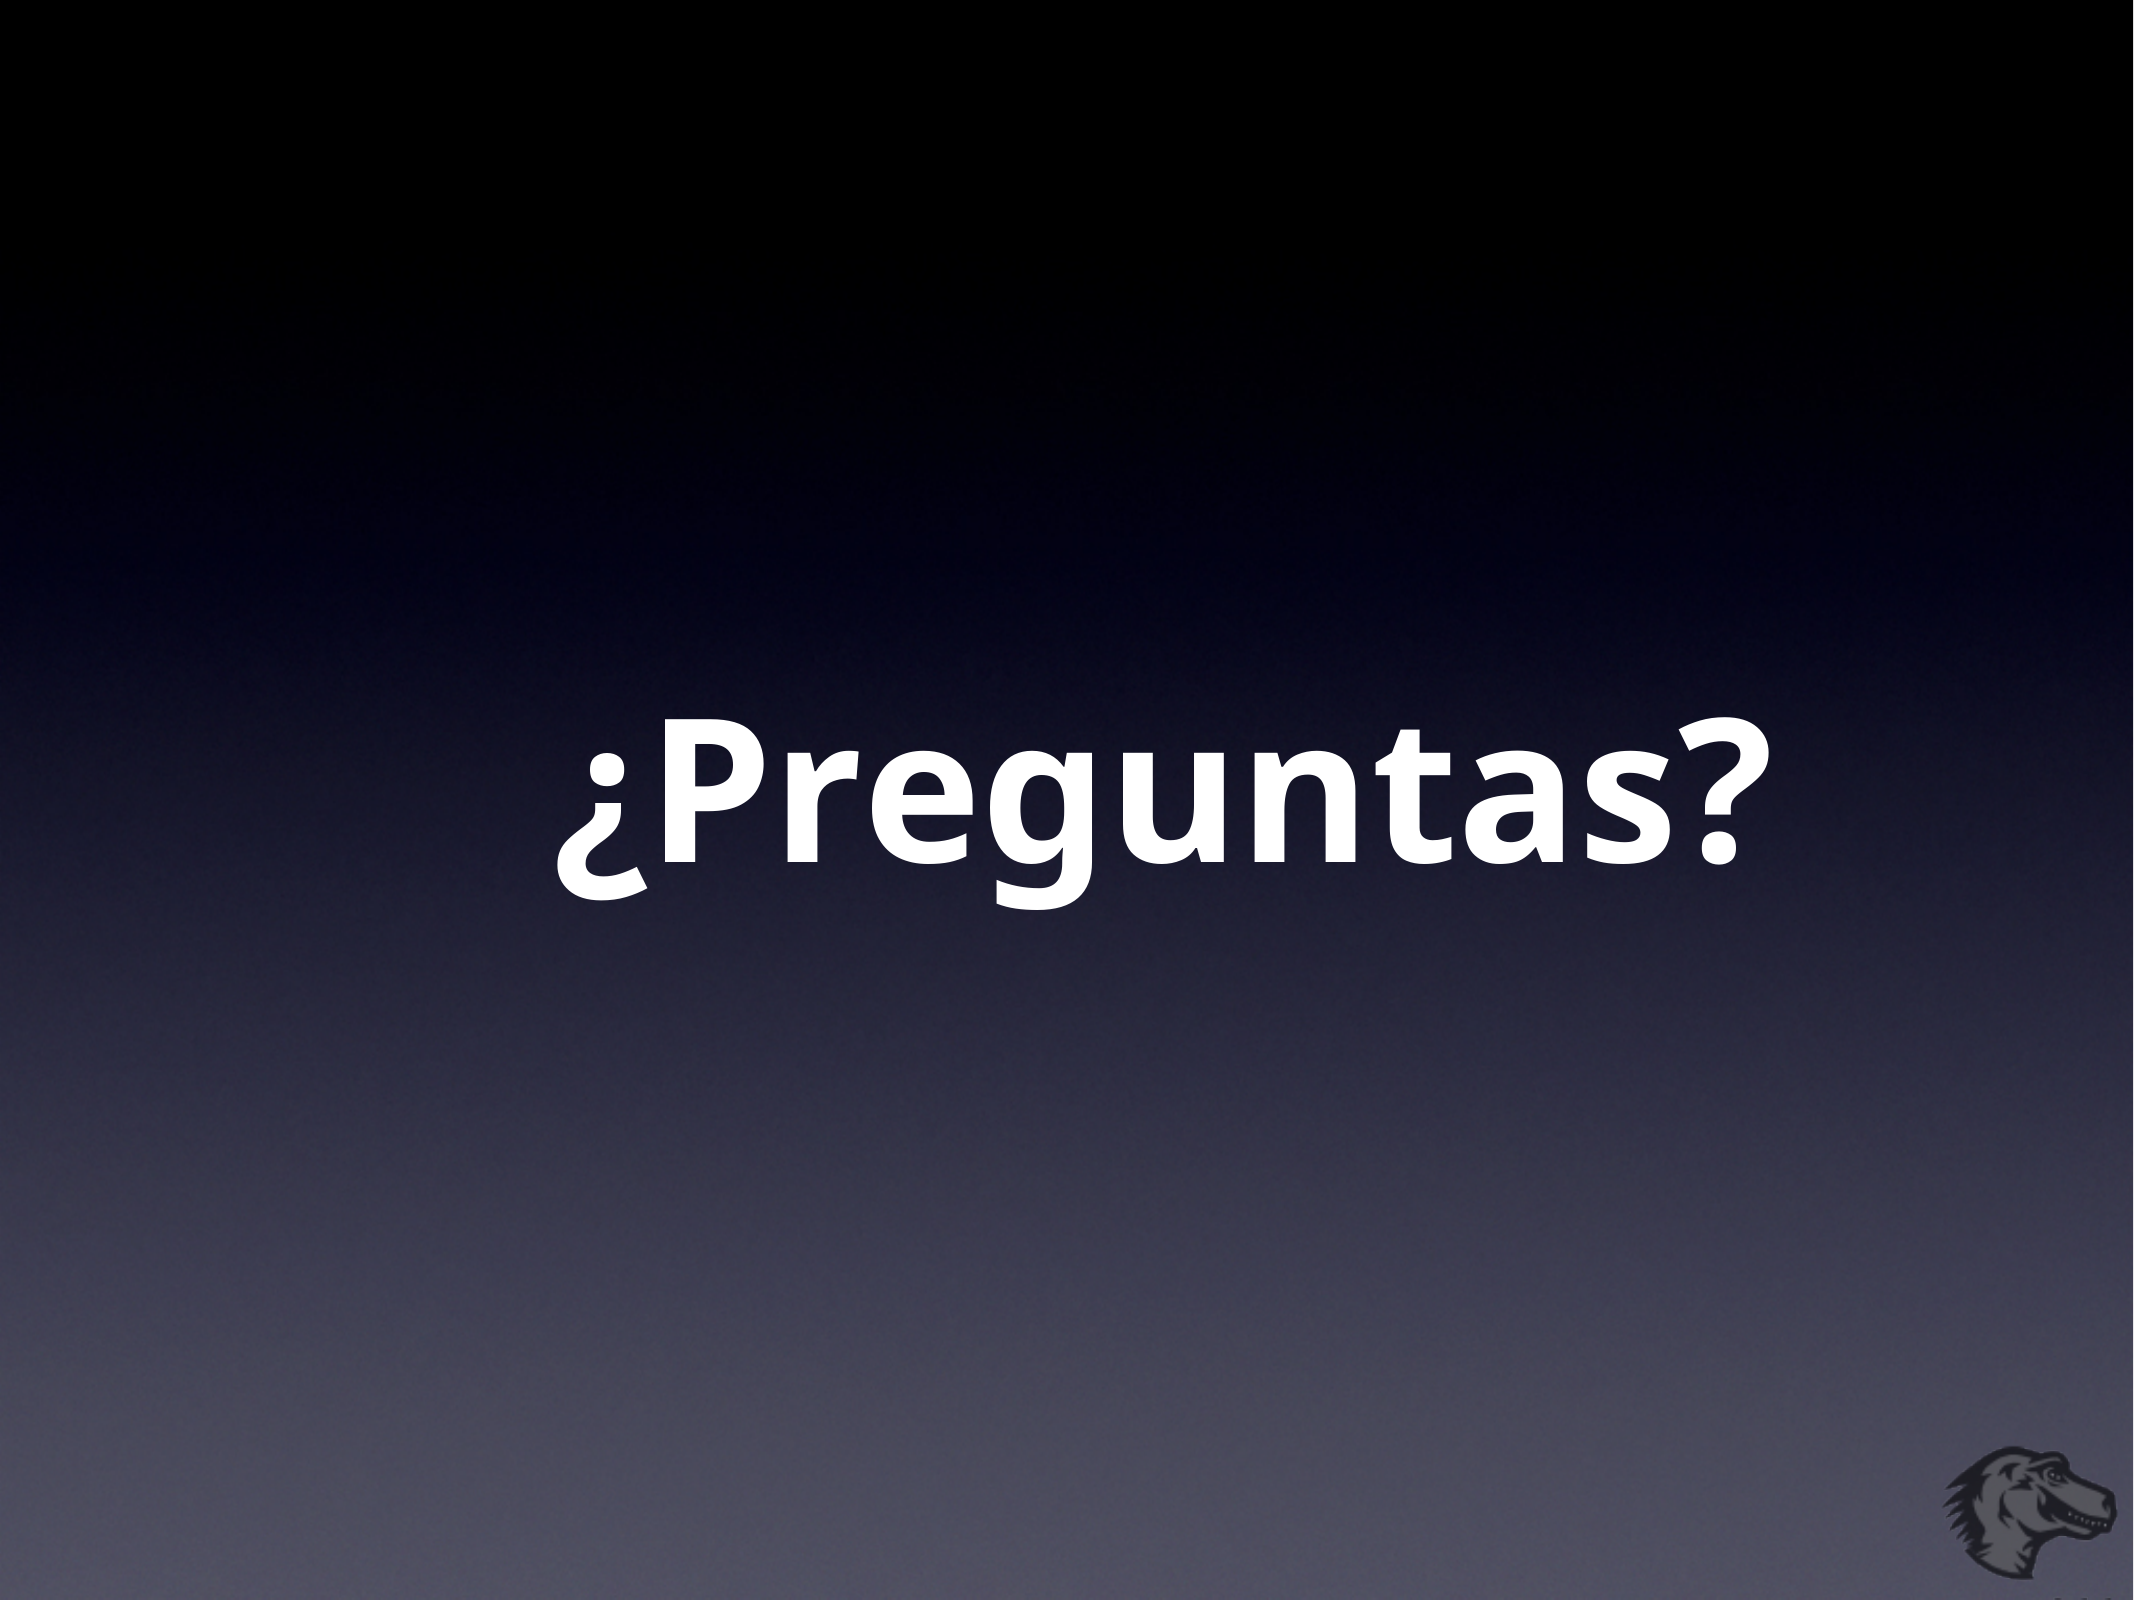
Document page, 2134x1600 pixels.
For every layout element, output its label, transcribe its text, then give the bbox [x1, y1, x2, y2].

picture [0, 0, 2134, 1600]
text_box ¿Preguntas? [537, 655, 1676, 911]
